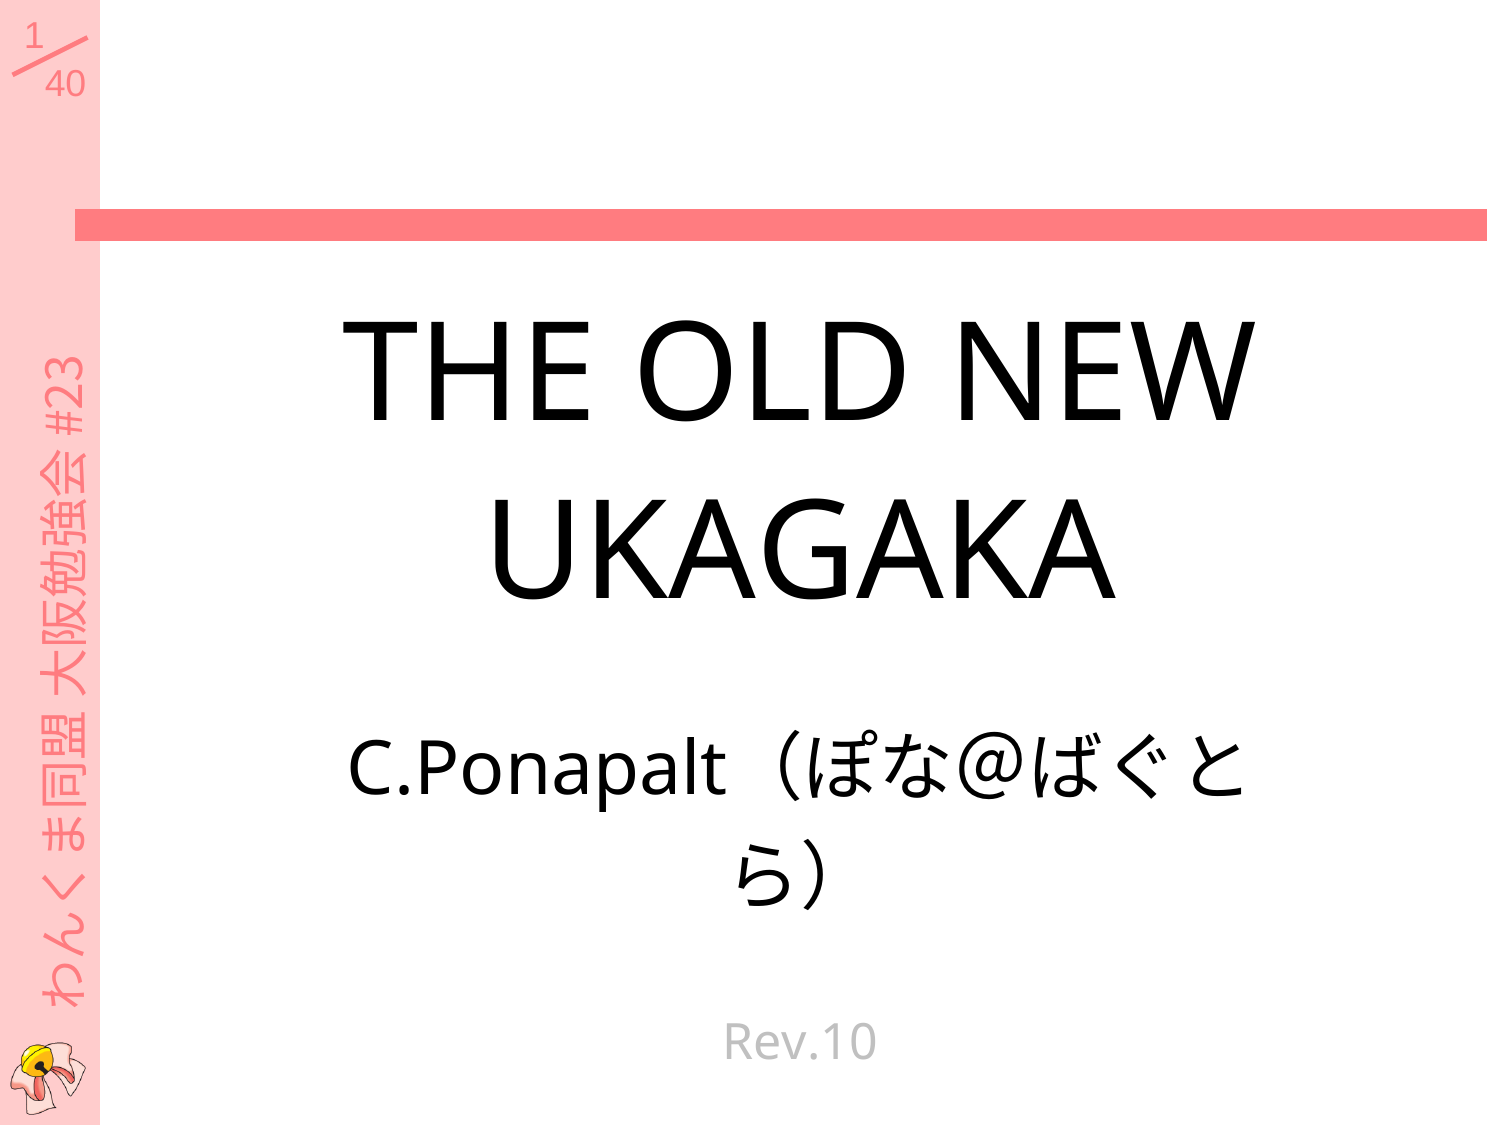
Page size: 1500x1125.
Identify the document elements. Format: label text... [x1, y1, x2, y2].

picture [10, 1042, 86, 1115]
title THE OLD NEW UKAGAKA [162, 296, 1438, 617]
subtitle C.Ponapalt（ぽな＠ばぐとら） Rev.10 [275, 699, 1326, 988]
